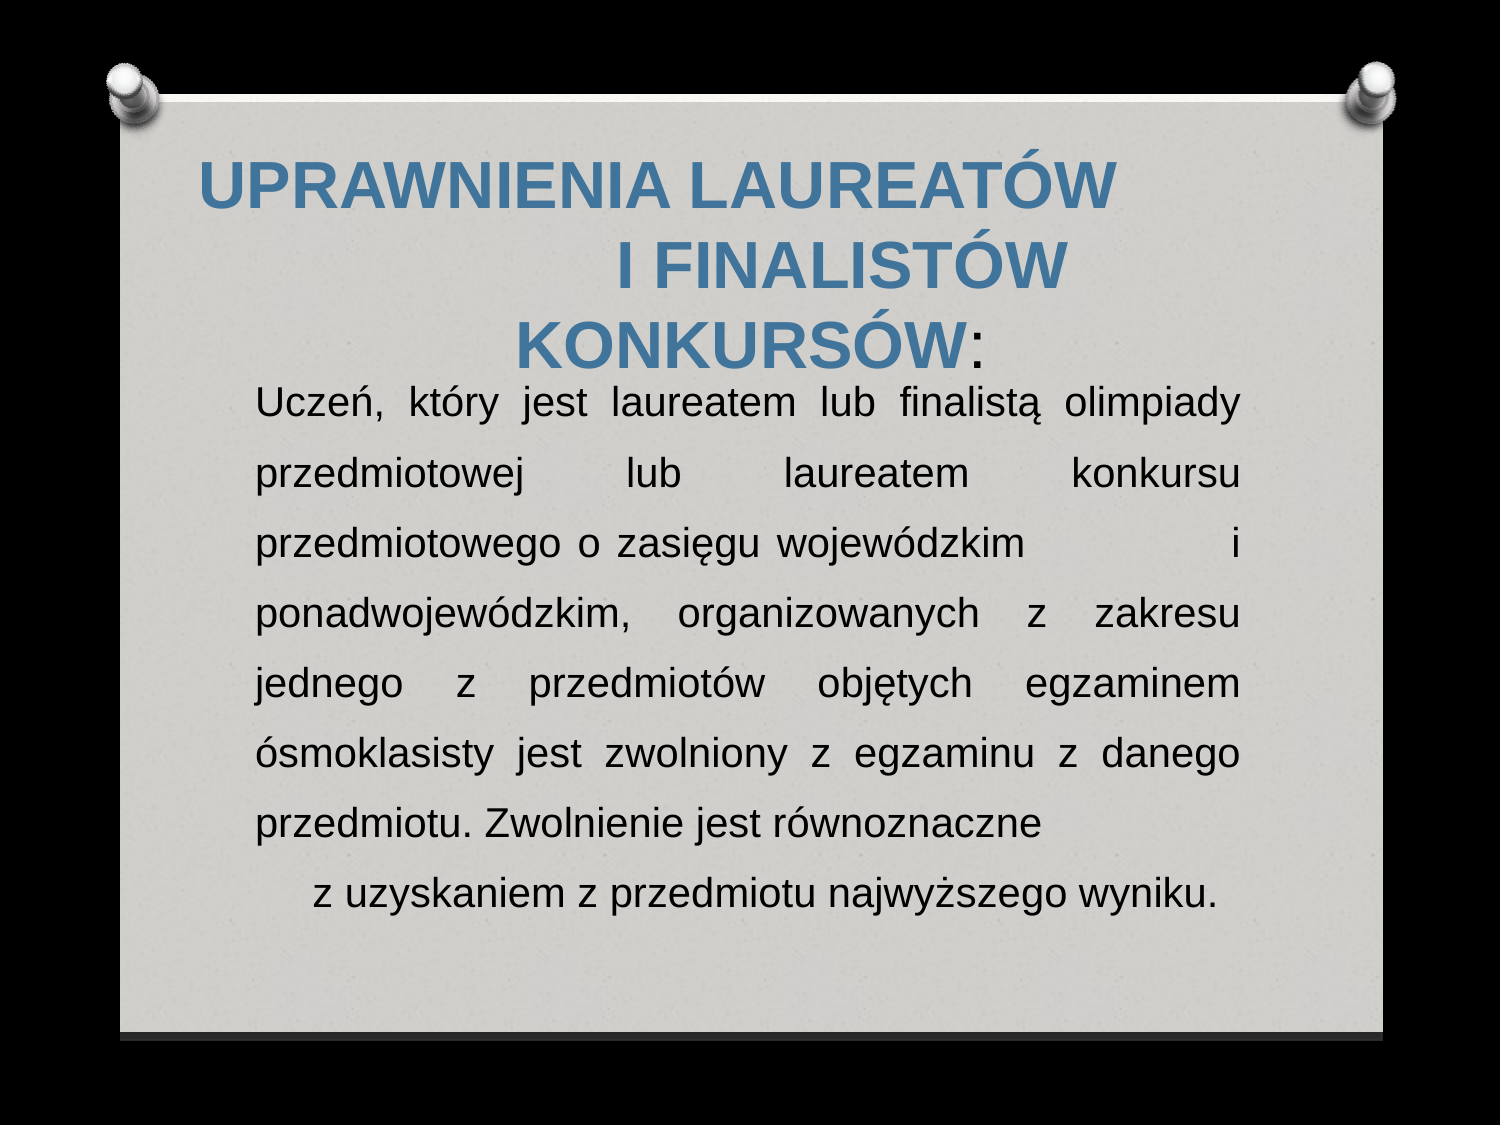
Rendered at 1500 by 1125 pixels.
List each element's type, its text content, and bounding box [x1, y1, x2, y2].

title UPRAWNIENIA LAUREATÓW I FINALISTÓW KONKURSÓW: [179, 134, 1323, 332]
list Uczeń, który jest laureatem lub finalistą olimpiady przedmiotowej lub laureatem konkursu ‎przedmiotowego o zasięgu wojewódzkim i ponadwojewódzkim, organizowanych ‎z zakresu jednego z przedmiotów objętych egzaminem ósmoklasisty jest zwolniony z egzaminu z danego przedmiotu. Zwolnienie jest równoznaczne z uzyskaniem ‎z przedmiotu najwyższego wyniku. [240, 347, 1257, 939]
